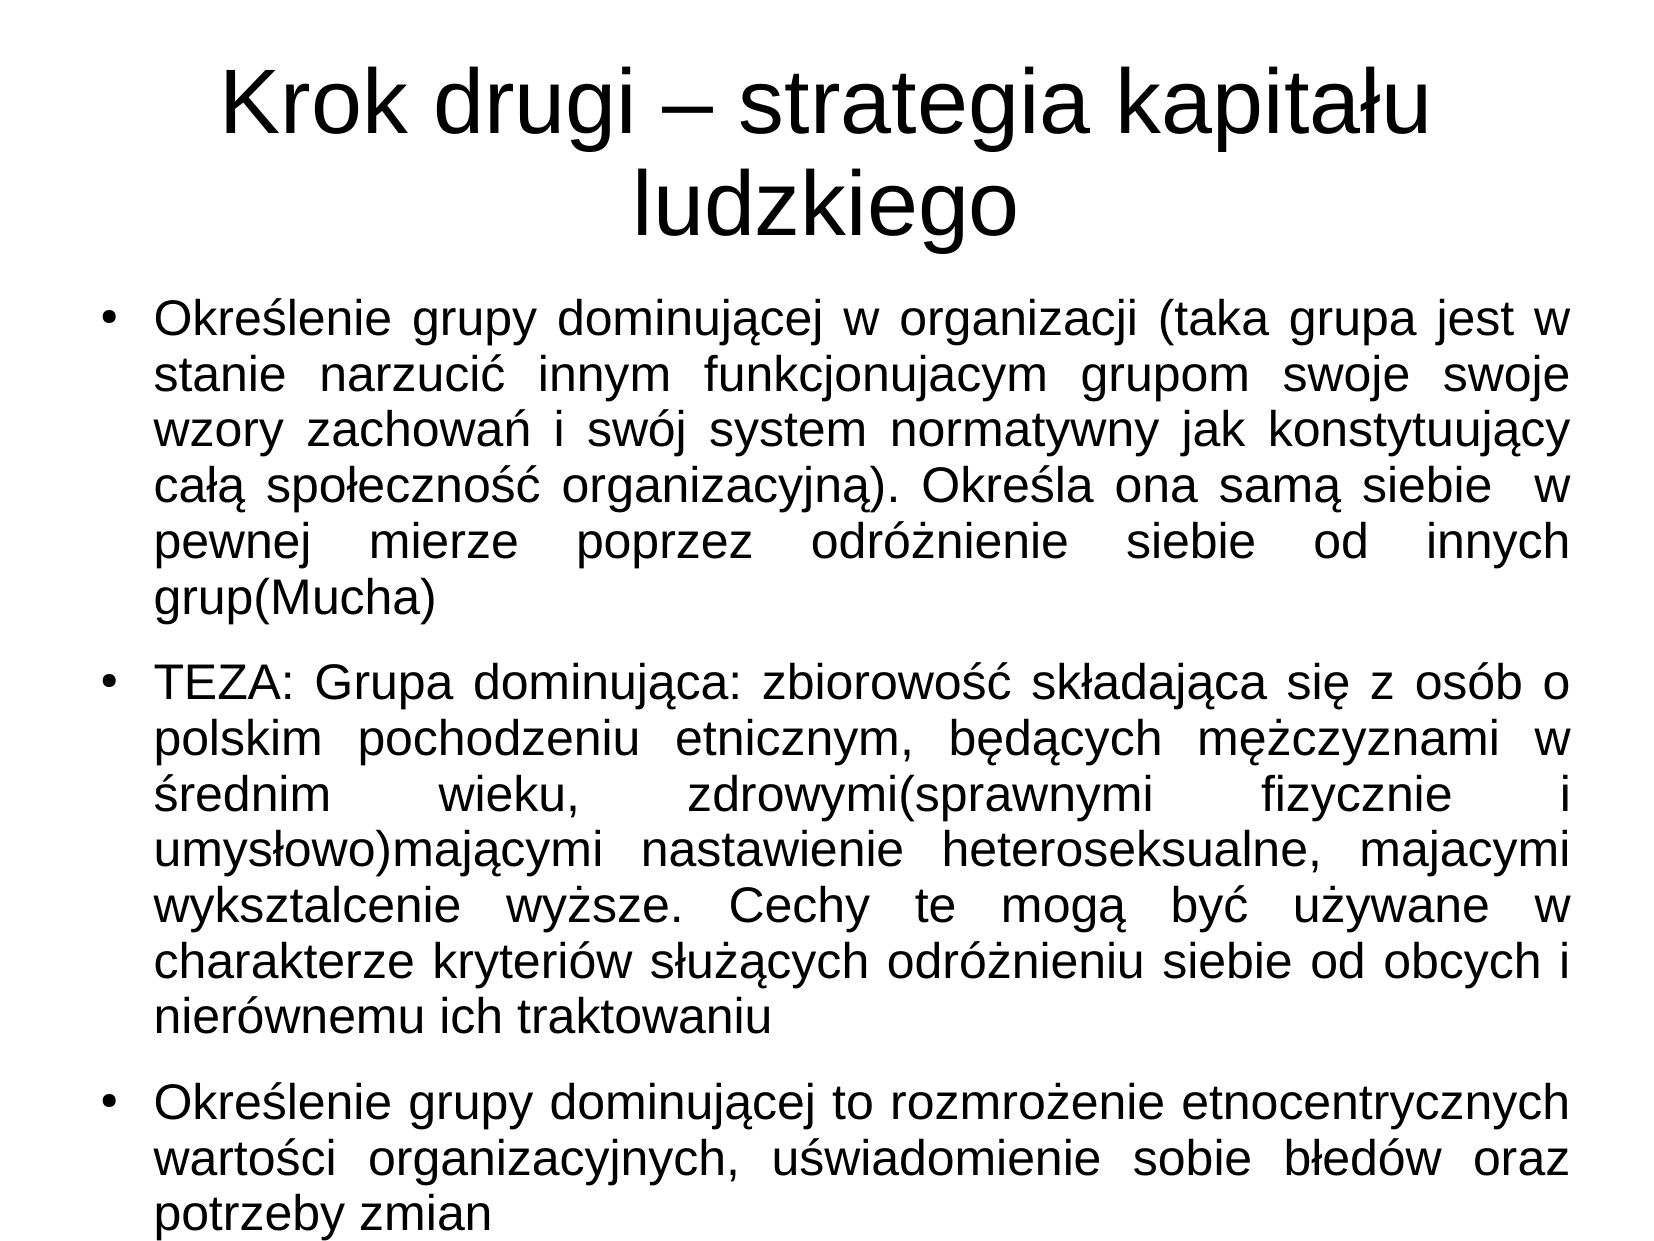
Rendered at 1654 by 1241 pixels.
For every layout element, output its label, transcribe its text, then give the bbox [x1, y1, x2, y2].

list Określenie grupy dominującej w organizacji (taka grupa jest w stanie narzucić innym funkcjonujacym grupom swoje swoje wzory zachowań i swój system normatywny jak konstytuujący całą społeczność organizacyjną). Określa ona samą siebie w pewnej mierze poprzez odróżnienie siebie od innych grup(Mucha) TEZA: Grupa dominująca: zbiorowość składająca się z osób o polskim pochodzeniu etnicznym, będących mężczyznami w średnim wieku, zdrowymi(sprawnymi fizycznie i umysłowo)mającymi nastawienie heteroseksualne, majacymi wyksztalcenie wyższe. Cechy te mogą być używane w charakterze kryteriów służących odróżnieniu siebie od obcych i nierównemu ich traktowaniu Określenie grupy dominującej to rozmrożenie etnocentrycznych wartości organizacyjnych, uświadomienie sobie błedów oraz potrzeby zmian [82, 290, 1571, 1241]
title Krok drugi – strategia kapitału ludzkiego [82, 49, 1571, 257]
